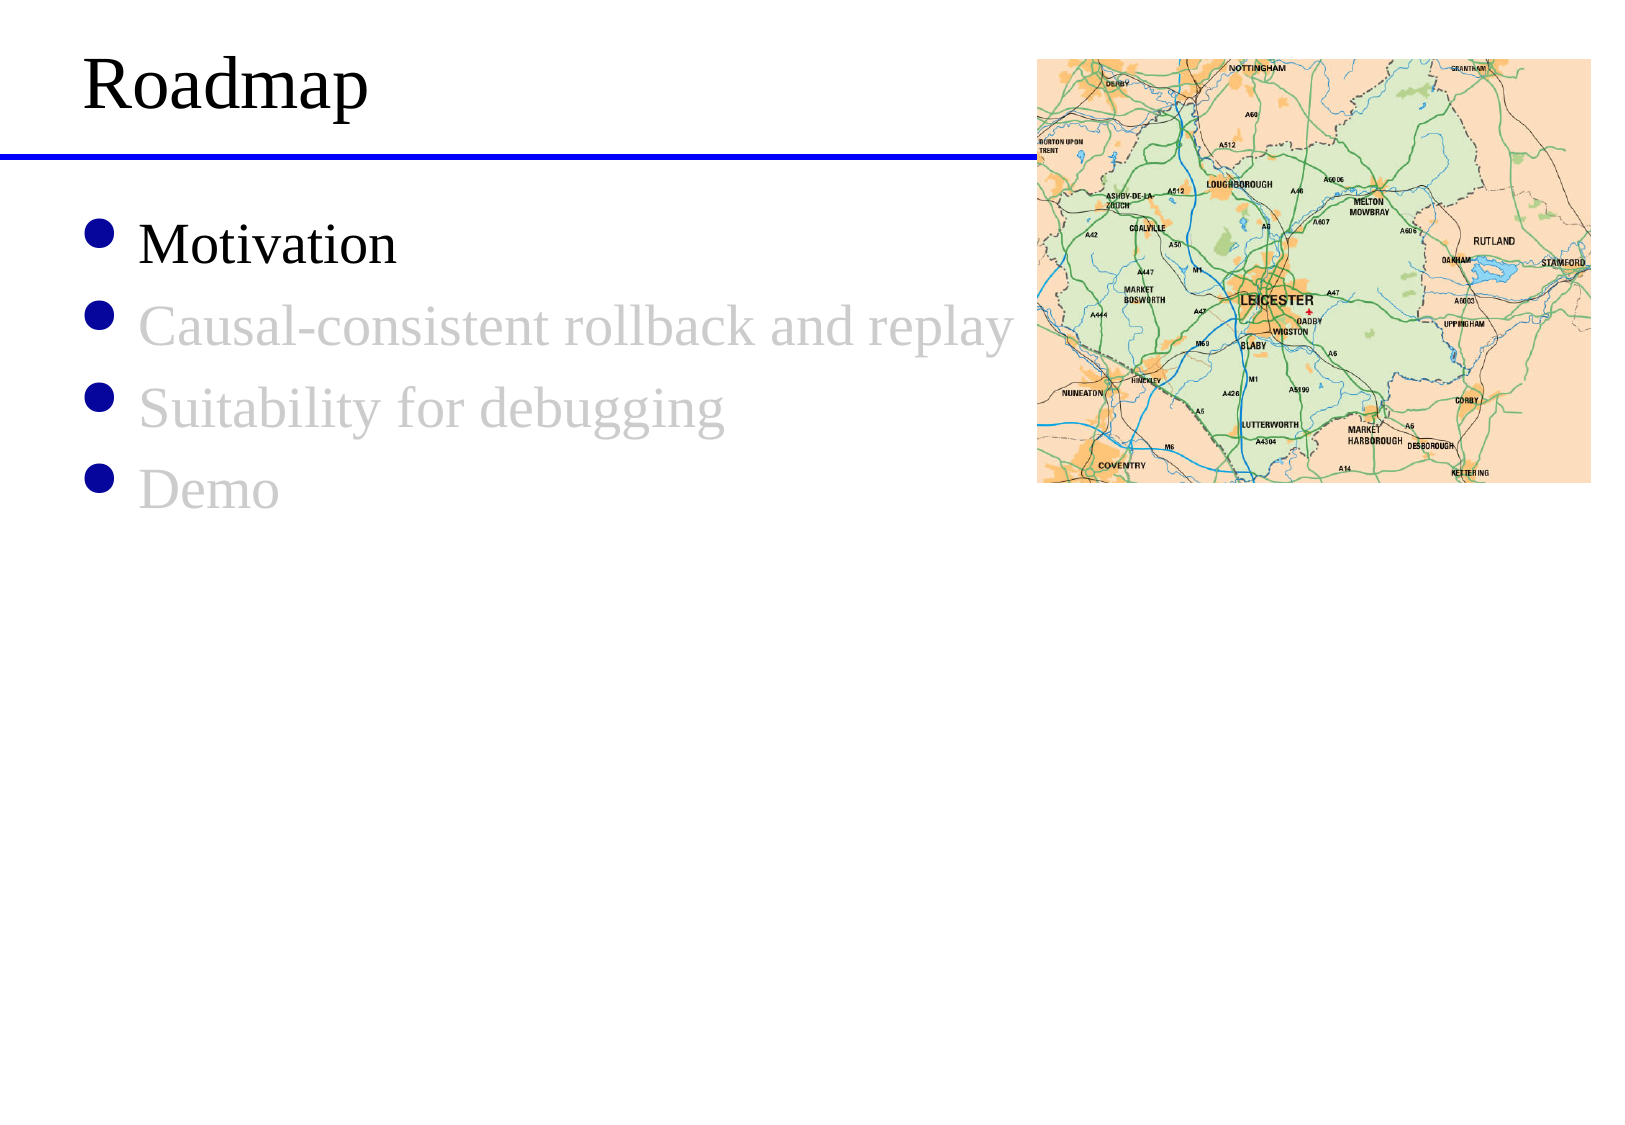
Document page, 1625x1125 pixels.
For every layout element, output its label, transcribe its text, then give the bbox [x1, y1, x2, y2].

title Roadmap [67, 27, 1544, 131]
picture [1037, 59, 1591, 483]
list Motivation Causal-consistent rollback and replay Suitability for debugging Demo [67, 198, 1478, 1061]
